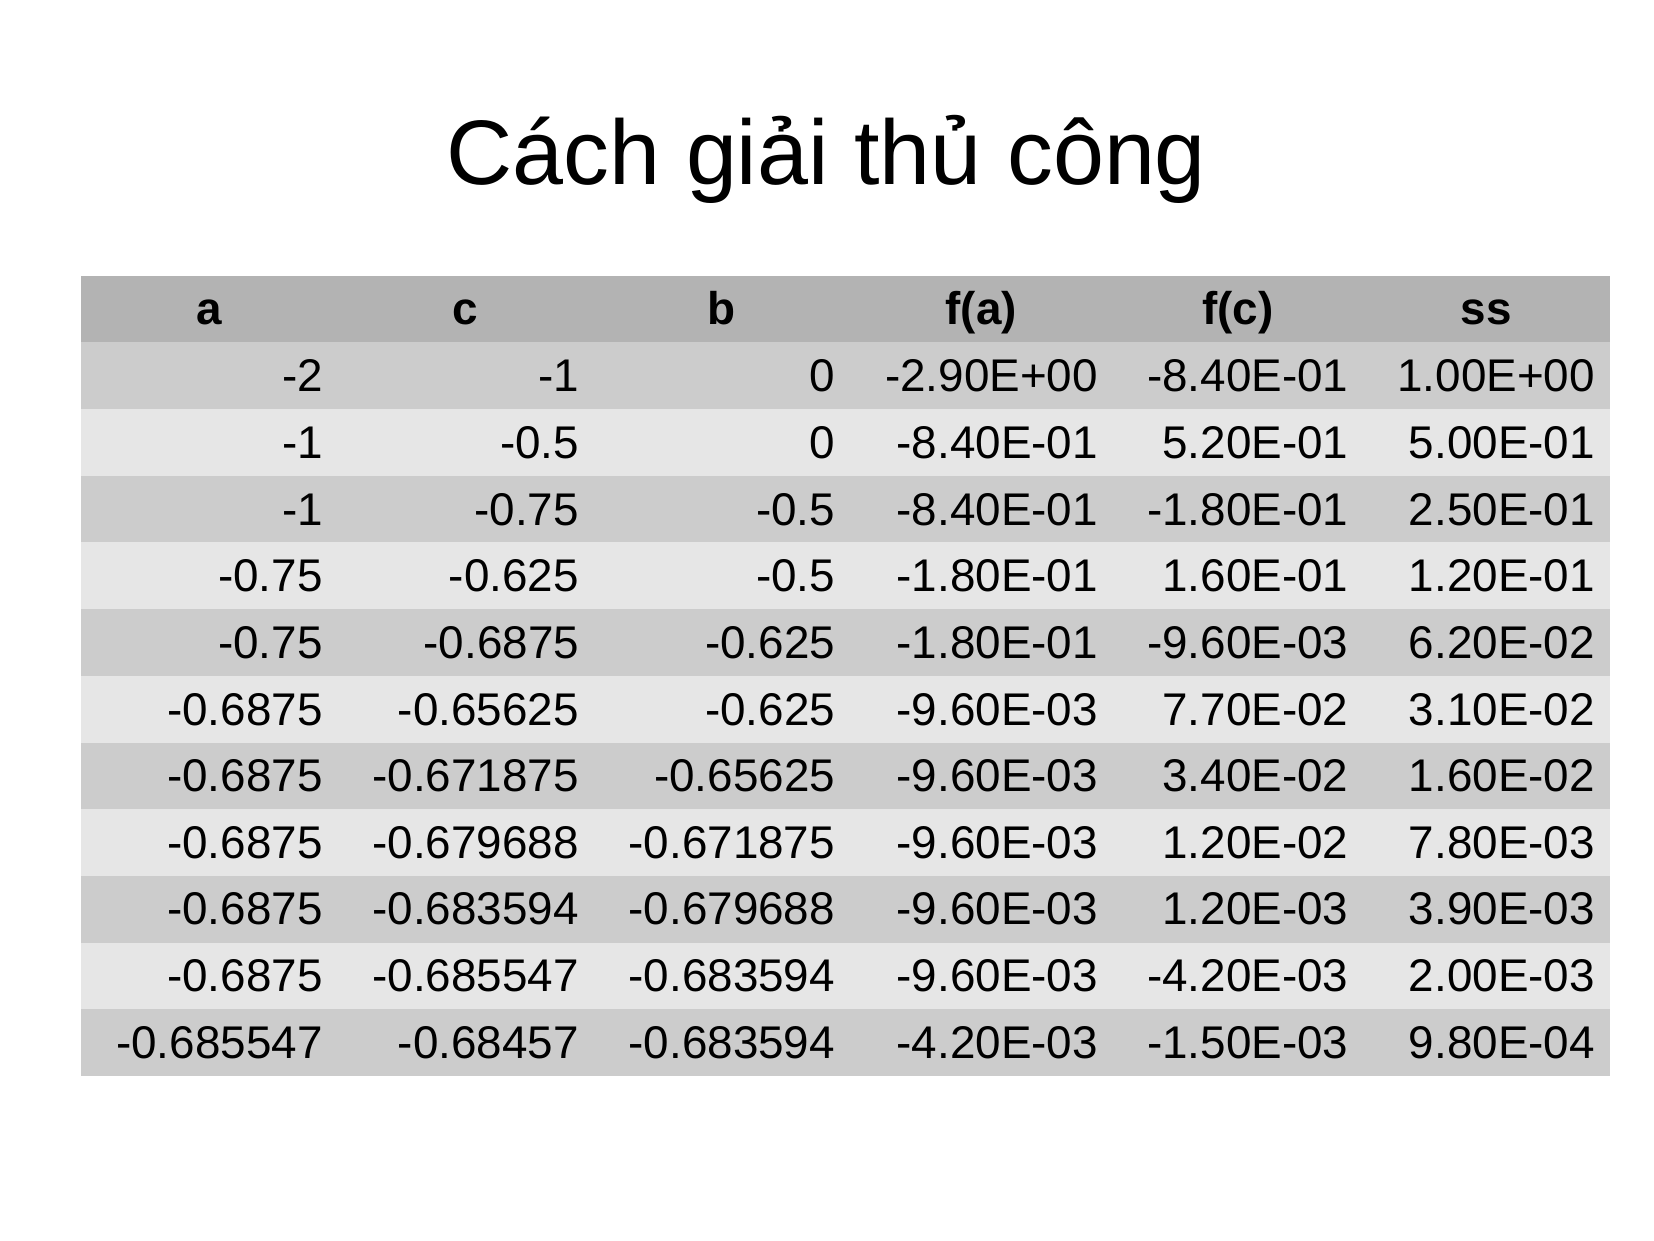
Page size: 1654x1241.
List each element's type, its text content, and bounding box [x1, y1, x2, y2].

table_cell -0.671875 [594, 809, 850, 876]
table_header ss [1363, 276, 1610, 342]
table_cell -0.5 [338, 409, 594, 476]
table_cell 6.20E-02 [1363, 609, 1610, 676]
table_cell 5.20E-01 [1113, 409, 1363, 476]
table_cell 3.90E-03 [1363, 876, 1610, 943]
table_cell -0.6875 [81, 943, 338, 1009]
table_cell 2.50E-01 [1363, 476, 1610, 542]
table_cell -0.679688 [594, 876, 850, 943]
table_cell -1.80E-01 [850, 609, 1113, 676]
table_cell -0.65625 [594, 743, 850, 809]
table_cell -0.6875 [81, 676, 338, 743]
table_cell -9.60E-03 [850, 876, 1113, 943]
table_cell -0.6875 [338, 609, 594, 676]
table_cell -0.6875 [81, 876, 338, 943]
table_cell -0.683594 [594, 1009, 850, 1076]
table_cell -0.5 [594, 542, 850, 609]
table_cell 0 [594, 342, 850, 409]
table_cell 5.00E-01 [1363, 409, 1610, 476]
table_cell 1.00E+00 [1363, 342, 1610, 409]
table_cell -0.685547 [81, 1009, 338, 1076]
table_cell -0.685547 [338, 943, 594, 1009]
table_cell 2.00E-03 [1363, 943, 1610, 1009]
table_header f(c) [1113, 276, 1363, 342]
table_cell 1.60E-01 [1113, 542, 1363, 609]
table_cell -0.65625 [338, 676, 594, 743]
table_cell 1.20E-01 [1363, 542, 1610, 609]
table_cell -2 [81, 342, 338, 409]
table_cell -0.6875 [81, 809, 338, 876]
table_cell 9.80E-04 [1363, 1009, 1610, 1076]
table_cell 3.40E-02 [1113, 743, 1363, 809]
table_cell -0.6875 [81, 743, 338, 809]
table_cell -0.679688 [338, 809, 594, 876]
table_cell -1 [81, 476, 338, 542]
table_cell -9.60E-03 [850, 809, 1113, 876]
table_cell 7.70E-02 [1113, 676, 1363, 743]
table_cell -0.683594 [338, 876, 594, 943]
table_cell -9.60E-03 [850, 743, 1113, 809]
table_cell -0.625 [594, 676, 850, 743]
table_cell -4.20E-03 [1113, 943, 1363, 1009]
table_header b [594, 276, 850, 342]
table_cell -0.625 [594, 609, 850, 676]
table_cell -9.60E-03 [850, 943, 1113, 1009]
table_cell -0.75 [338, 476, 594, 542]
table_cell -8.40E-01 [850, 476, 1113, 542]
table_cell 1.20E-03 [1113, 876, 1363, 943]
table_cell -0.68457 [338, 1009, 594, 1076]
table_cell -9.60E-03 [850, 676, 1113, 743]
table_cell -8.40E-01 [1113, 342, 1363, 409]
table_cell -2.90E+00 [850, 342, 1113, 409]
table_cell -9.60E-03 [1113, 609, 1363, 676]
table_cell -0.625 [338, 542, 594, 609]
table_cell -0.683594 [594, 943, 850, 1009]
table_cell -1 [81, 409, 338, 476]
table_cell -0.671875 [338, 743, 594, 809]
table_cell 7.80E-03 [1363, 809, 1610, 876]
table_cell -0.75 [81, 542, 338, 609]
table_cell 1.20E-02 [1113, 809, 1363, 876]
table_header f(a) [850, 276, 1113, 342]
table_cell 3.10E-02 [1363, 676, 1610, 743]
table_cell -1.80E-01 [850, 542, 1113, 609]
table_cell -0.5 [594, 476, 850, 542]
table_cell -4.20E-03 [850, 1009, 1113, 1076]
table_cell -1.50E-03 [1113, 1009, 1363, 1076]
table_header a [81, 276, 338, 342]
table_cell 0 [594, 409, 850, 476]
table_cell -0.75 [81, 609, 338, 676]
table_cell -8.40E-01 [850, 409, 1113, 476]
title Cách giải thủ công [82, 49, 1571, 257]
table_header c [338, 276, 594, 342]
table_cell -1 [338, 342, 594, 409]
table_cell 1.60E-02 [1363, 743, 1610, 809]
table_cell -1.80E-01 [1113, 476, 1363, 542]
